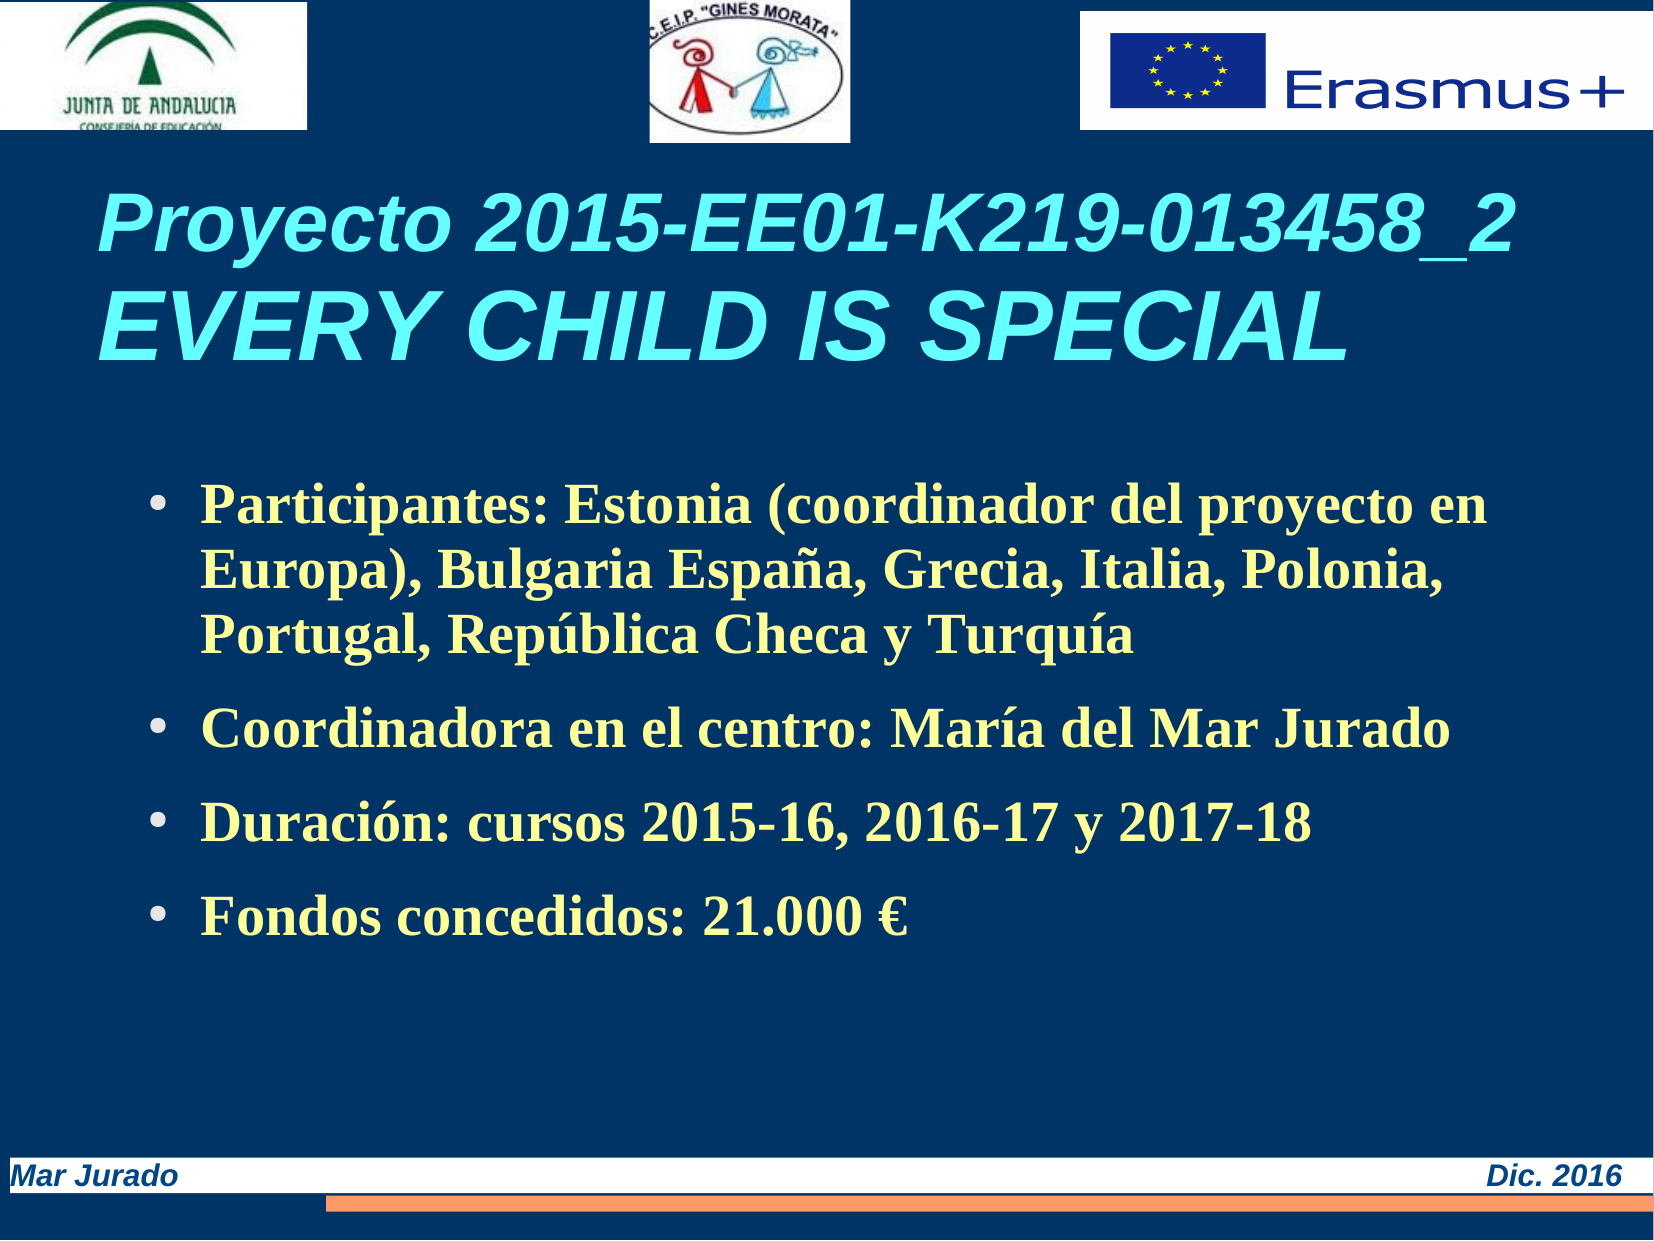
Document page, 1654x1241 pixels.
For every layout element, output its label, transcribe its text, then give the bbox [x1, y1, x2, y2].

list Participantes: Estonia (coordinador del proyecto en Europa), Bulgaria España, Grecia, Italia, Polonia, Portugal, República Checa y Turquía Coordinadora en el centro: María del Mar Jurado Duración: cursos 2015-16, 2016-17 y 2017-18 Fondos concedidos: 21.000 € [129, 377, 1569, 1157]
list [649, 0, 851, 143]
list [0, 2, 308, 130]
picture [1080, 11, 1654, 130]
title Mar Jurado Dic. 2016 [10, 1157, 1654, 1194]
title Proyecto 2015-EE01-K219-013458_2 EVERY CHILD IS SPECIAL [97, 129, 1619, 521]
